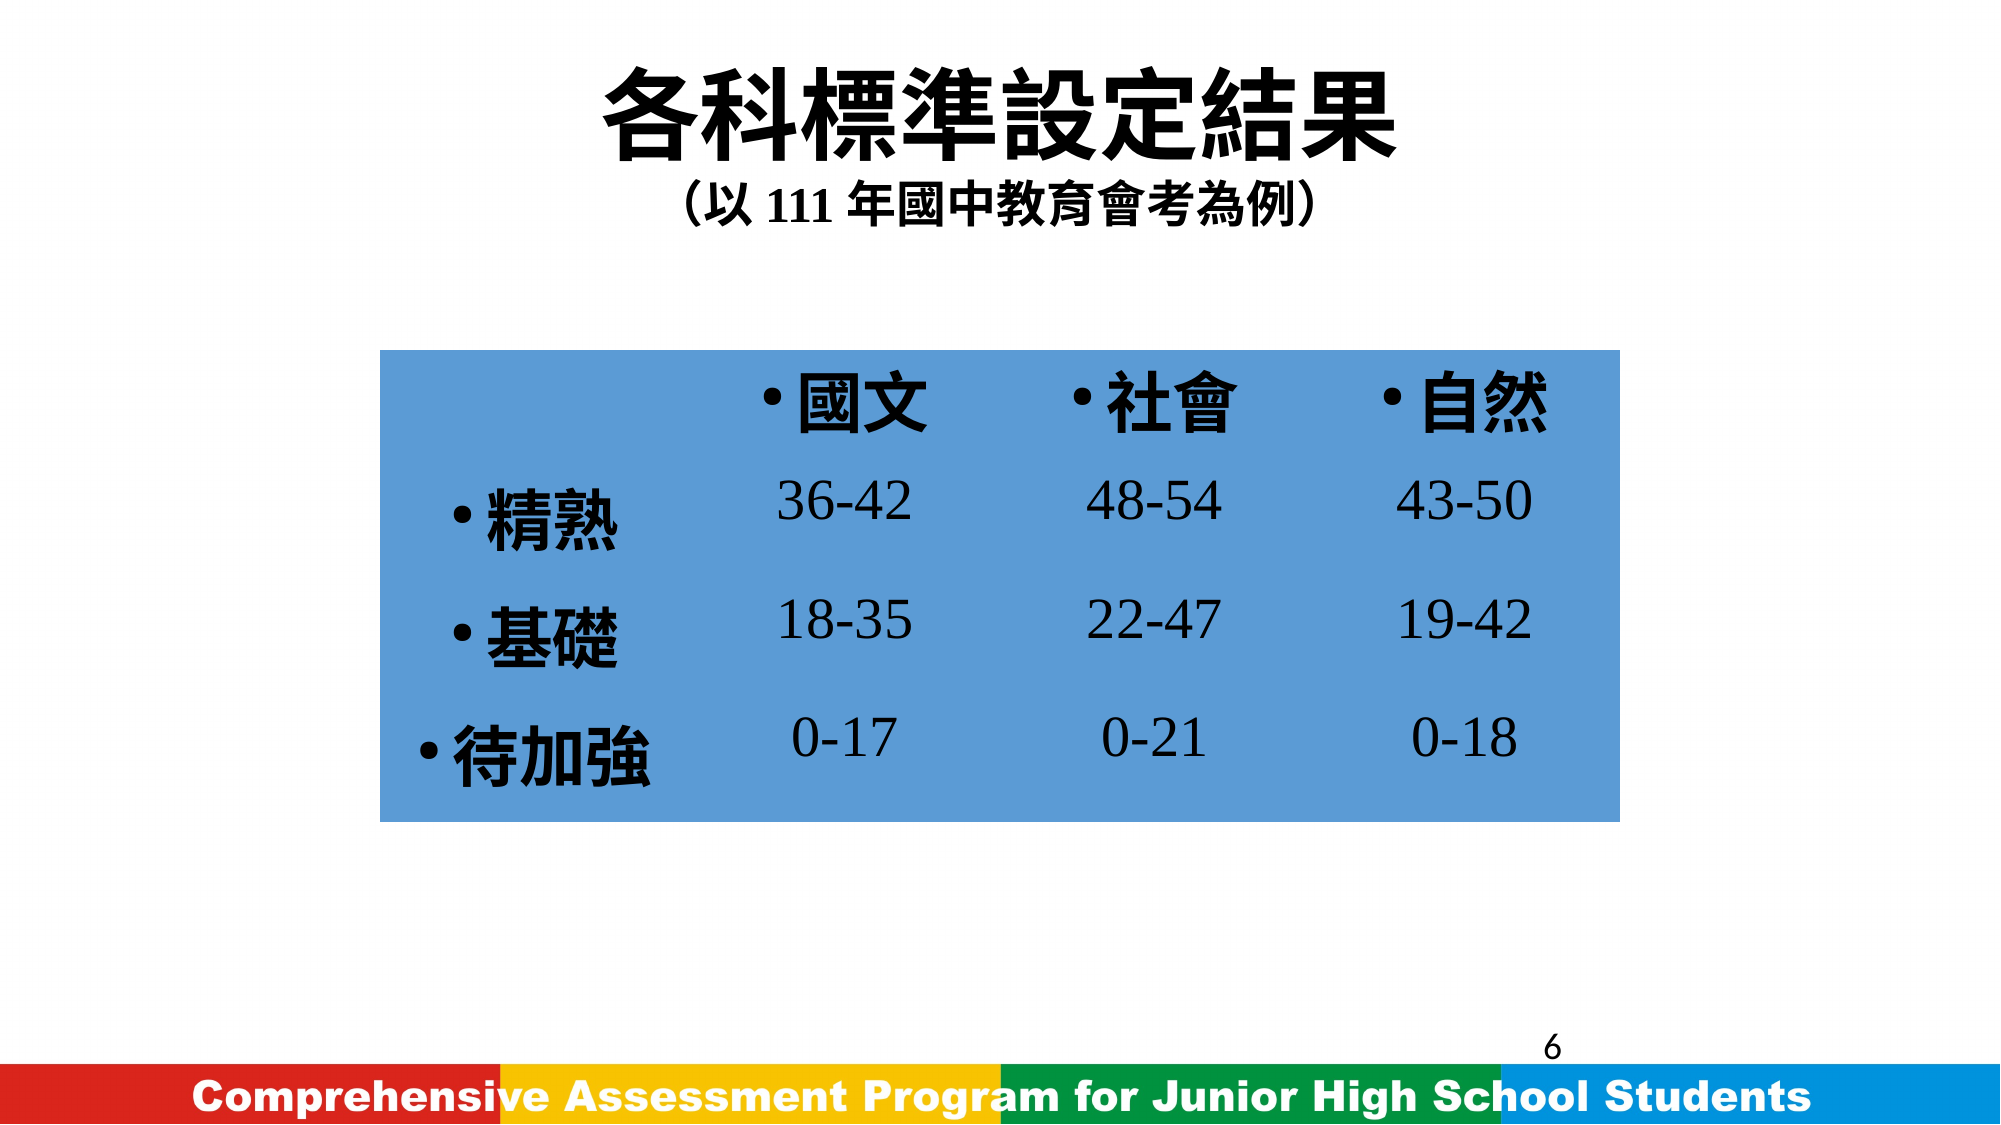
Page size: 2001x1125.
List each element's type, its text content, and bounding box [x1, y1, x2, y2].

table_cell 0-21 [1000, 704, 1310, 822]
table_cell 19-42 [1310, 586, 1620, 704]
table_cell 待加強 [380, 704, 690, 822]
table_cell 基礎 [380, 586, 690, 704]
table_cell 48-54 [1000, 468, 1310, 586]
table_header 社會 [1000, 350, 1310, 468]
table_cell 18-35 [690, 586, 1000, 704]
table_cell 36-42 [690, 468, 1000, 586]
text_box [1528, 1014, 1995, 1075]
table_cell 0-18 [1310, 704, 1620, 822]
table_cell 43-50 [1310, 468, 1620, 586]
table_cell 0-17 [690, 704, 1000, 822]
table_header [380, 350, 690, 468]
table_cell 精熟 [380, 468, 690, 586]
table_cell 22-47 [1000, 586, 1310, 704]
title 各科標準設定結果 （以111年國中教育會考為例） [99, 45, 1900, 233]
table_header 自然 [1310, 350, 1620, 468]
table_header 國文 [690, 350, 1000, 468]
